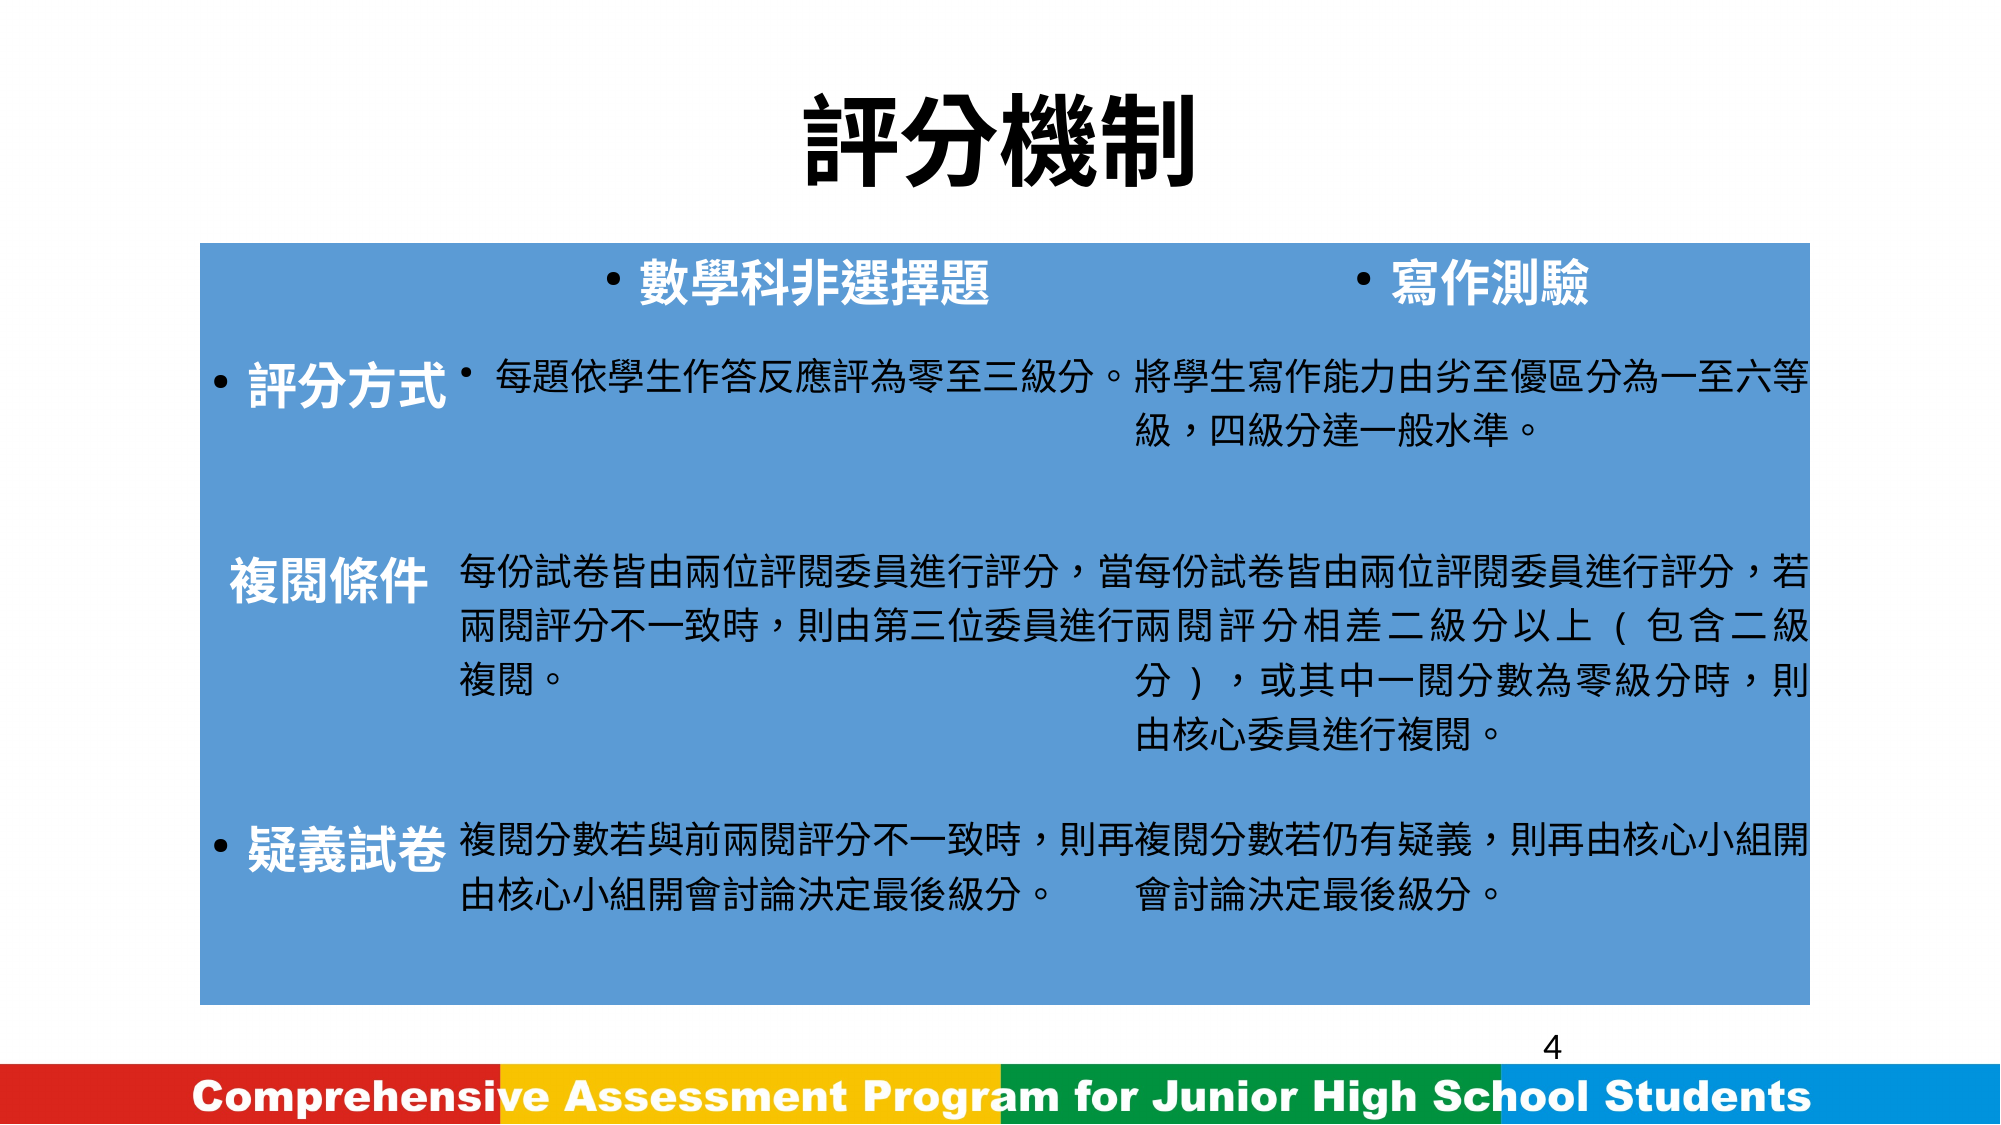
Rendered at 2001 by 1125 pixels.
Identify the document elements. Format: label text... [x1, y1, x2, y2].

table_cell 評分方式 [200, 347, 460, 542]
table_cell 複閱分數若與前兩閱評分不一致時，則再由核心小組開會討論決定最後級分。 [460, 810, 1135, 1005]
table_cell 每份試卷皆由兩位評閱委員進行評分，若兩閱評分相差二級分以上(包含二級分)，或其中一閱分數為零級分時，則由核心委員進行複閱。 [1135, 542, 1810, 810]
table_header [200, 243, 460, 347]
table_cell 疑義試卷 [200, 810, 460, 1005]
table_cell 複閱條件 [200, 542, 460, 810]
text_box [1528, 1014, 1995, 1075]
table_header 寫作測驗 [1135, 243, 1810, 347]
table_cell 將學生寫作能力由劣至優區分為一至六等級，四級分達一般水準。 [1135, 347, 1810, 542]
title 評分機制 [99, 45, 1900, 233]
table_cell 複閱分數若仍有疑義，則再由核心小組開會討論決定最後級分。 [1135, 810, 1810, 1005]
table_cell 每份試卷皆由兩位評閱委員進行評分，當兩閱評分不一致時，則由第三位委員進行複閱。 [460, 542, 1135, 810]
table_header 數學科非選擇題 [460, 243, 1135, 347]
table_cell 每題依學生作答反應評為零至三級分。 [460, 347, 1135, 542]
